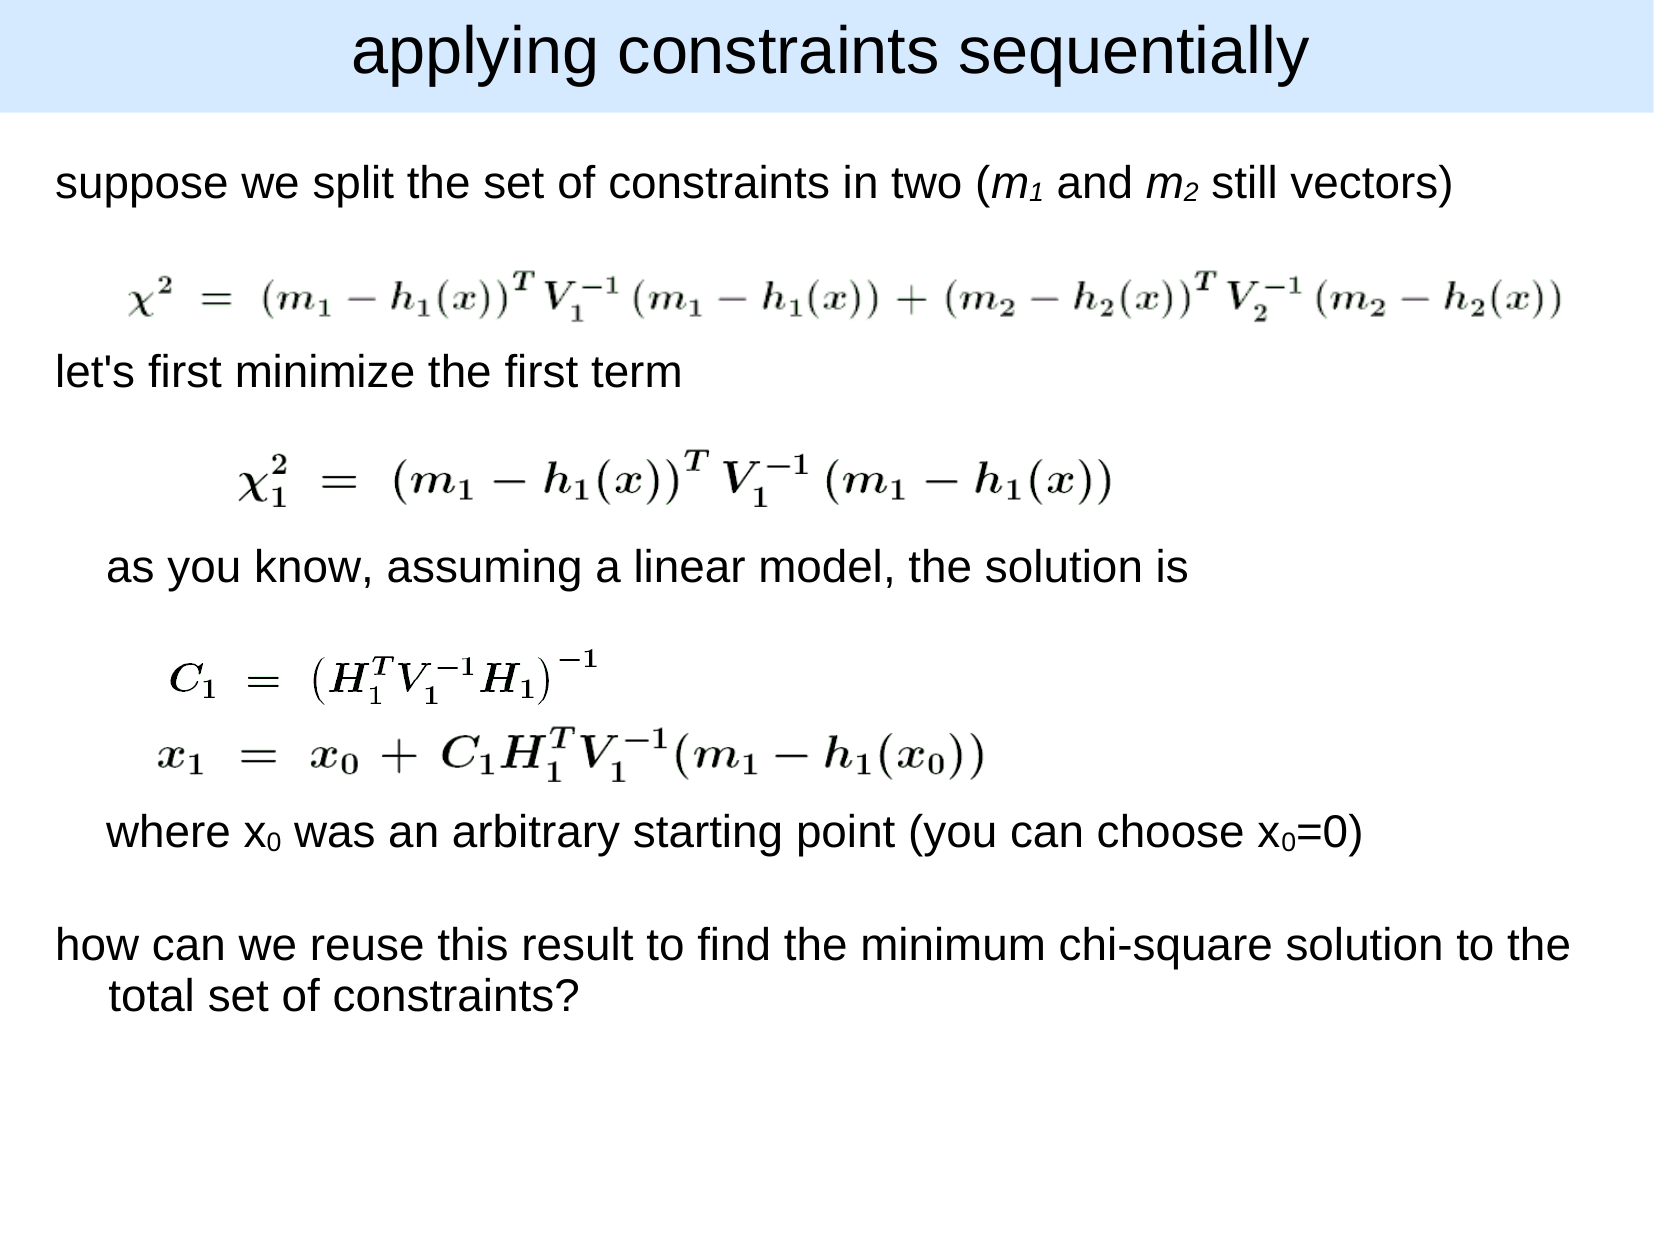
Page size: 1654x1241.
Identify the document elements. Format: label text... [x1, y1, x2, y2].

list how can we reuse this result to find the minimum chi-square solution to the total set of constraints? [37, 918, 1613, 1055]
list suppose we split the set of constraints in two (m1 and m2 still vectors) [37, 156, 1613, 239]
title applying constraints sequentially [86, 0, 1576, 100]
picture [144, 637, 1000, 796]
picture [225, 440, 1126, 526]
list let's first minimize the first term [37, 345, 1613, 415]
list where x0 was an arbitrary starting point (you can choose x0=0) [37, 806, 1388, 888]
picture [115, 257, 1576, 338]
list as you know, assuming a linear model, the solution is [37, 540, 1388, 609]
